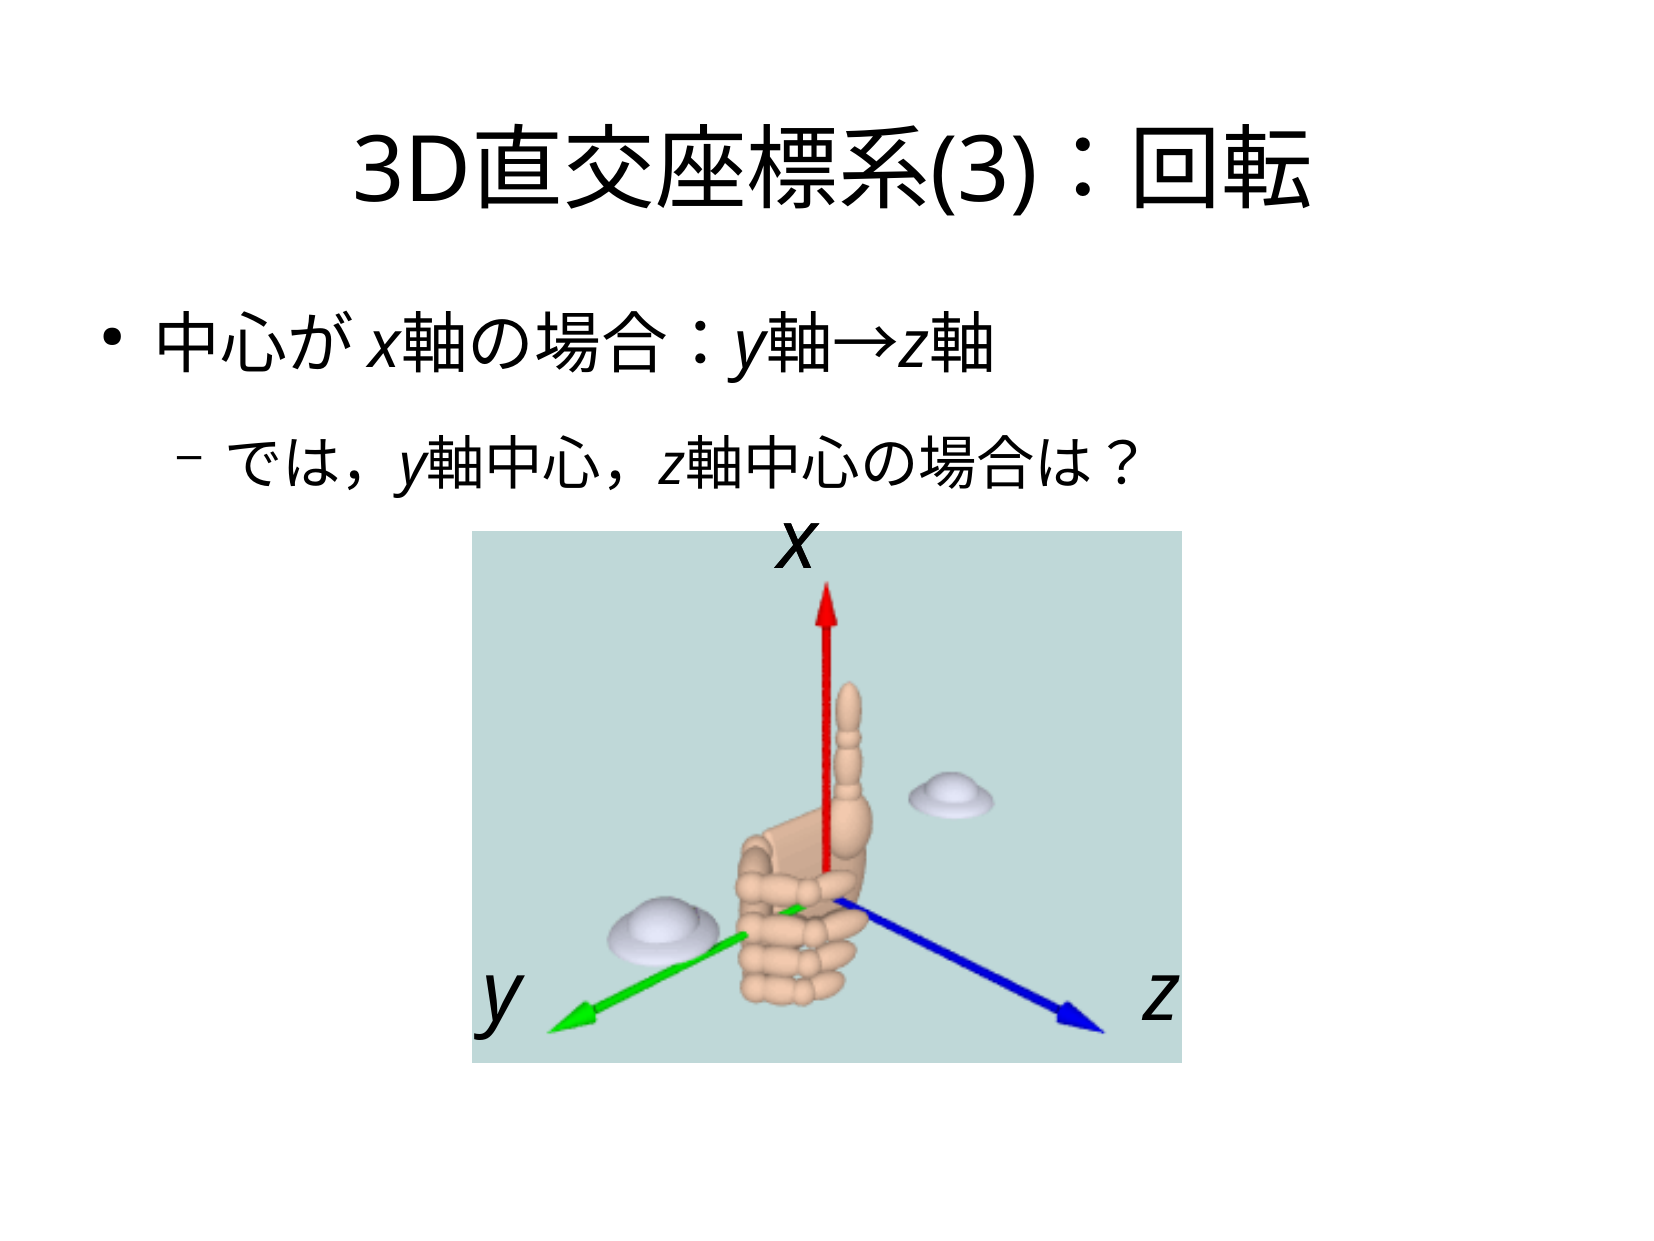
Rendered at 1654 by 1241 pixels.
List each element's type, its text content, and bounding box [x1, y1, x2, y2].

picture [472, 531, 1182, 1063]
list 中心が x軸の場合：y軸→z軸 では，y軸中心，z軸中心の場合は？ [82, 290, 1571, 1109]
text_box y [442, 923, 562, 1049]
text_box z [1112, 923, 1211, 1063]
title 3D直交座標系(3)：回転 [88, 58, 1577, 266]
text_box x [738, 472, 857, 598]
